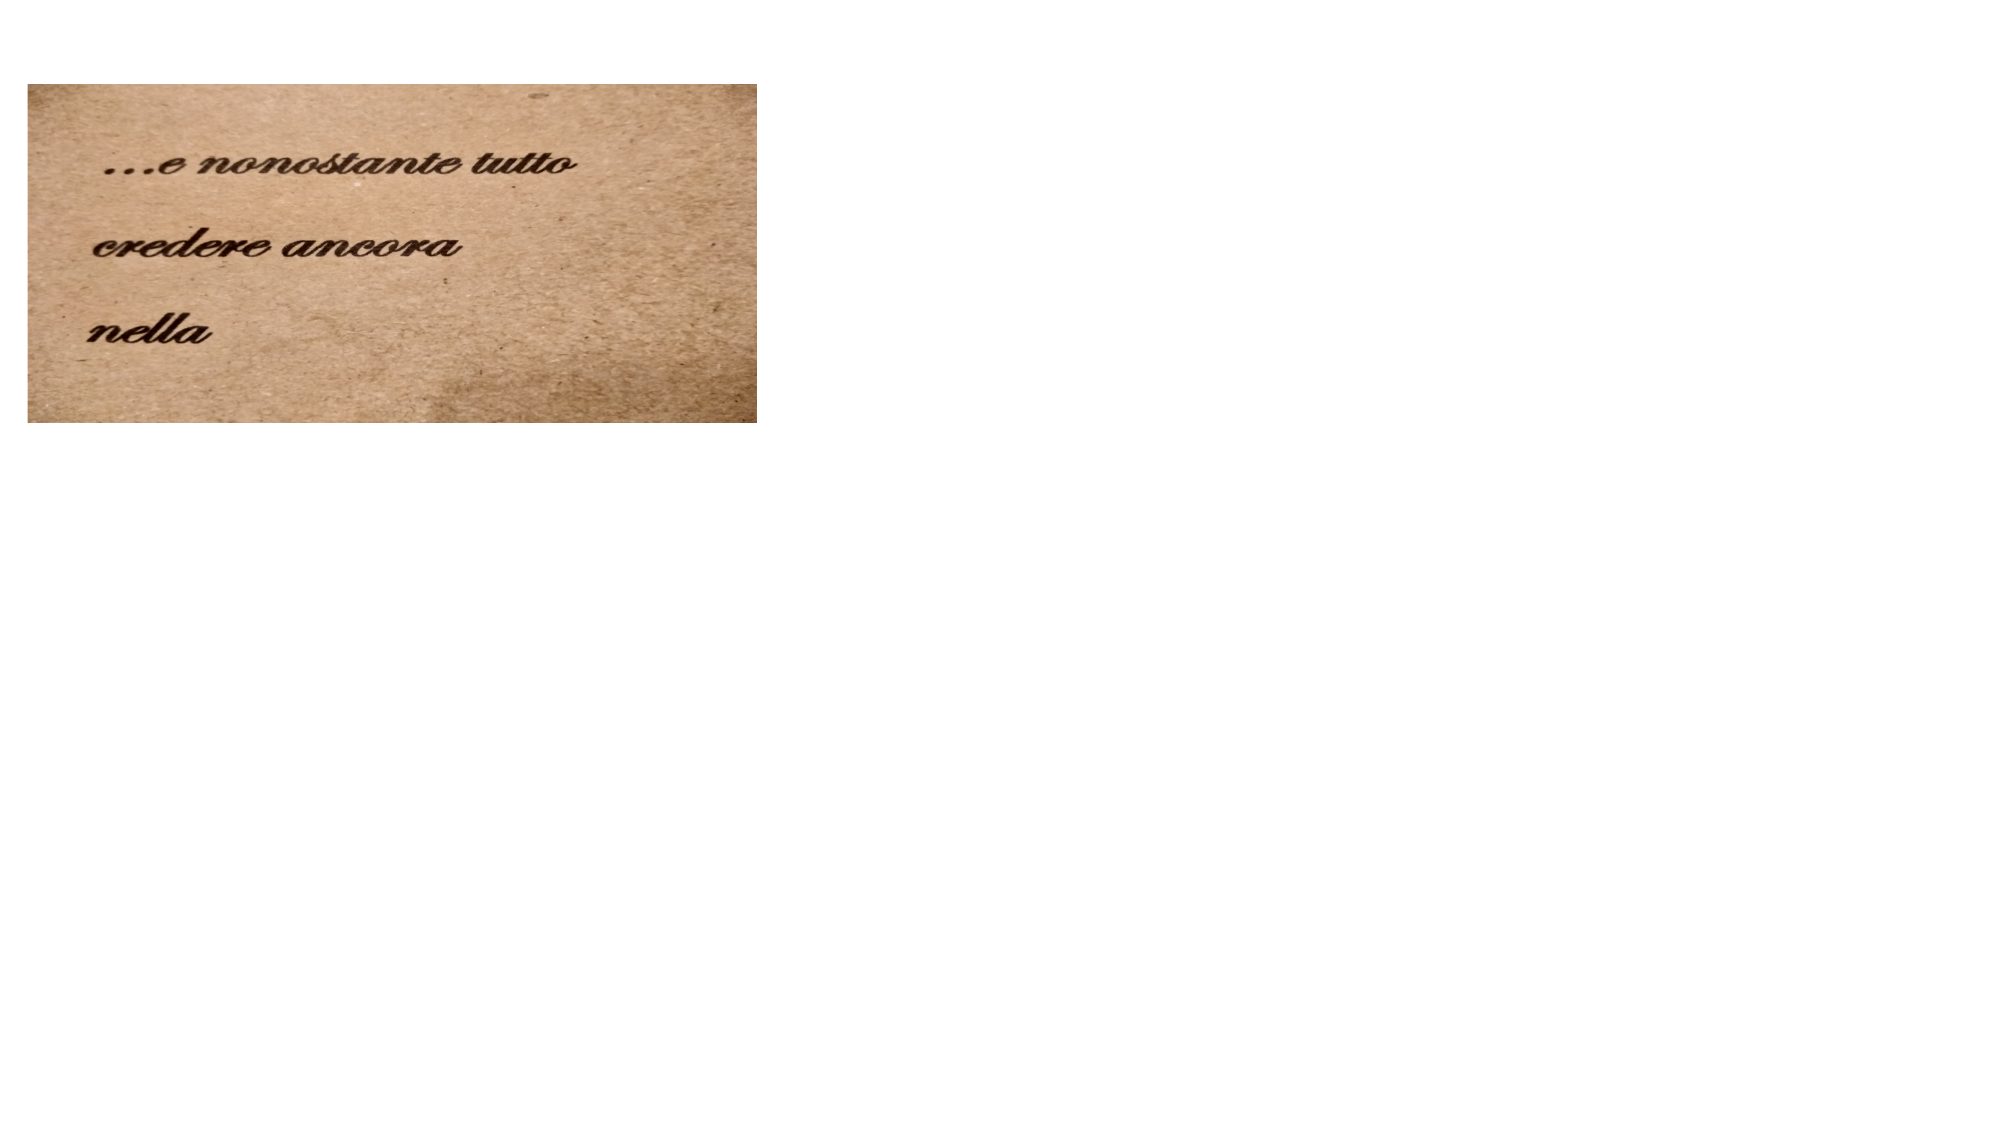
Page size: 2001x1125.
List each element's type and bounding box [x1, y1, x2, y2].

text_box [27, 84, 757, 423]
